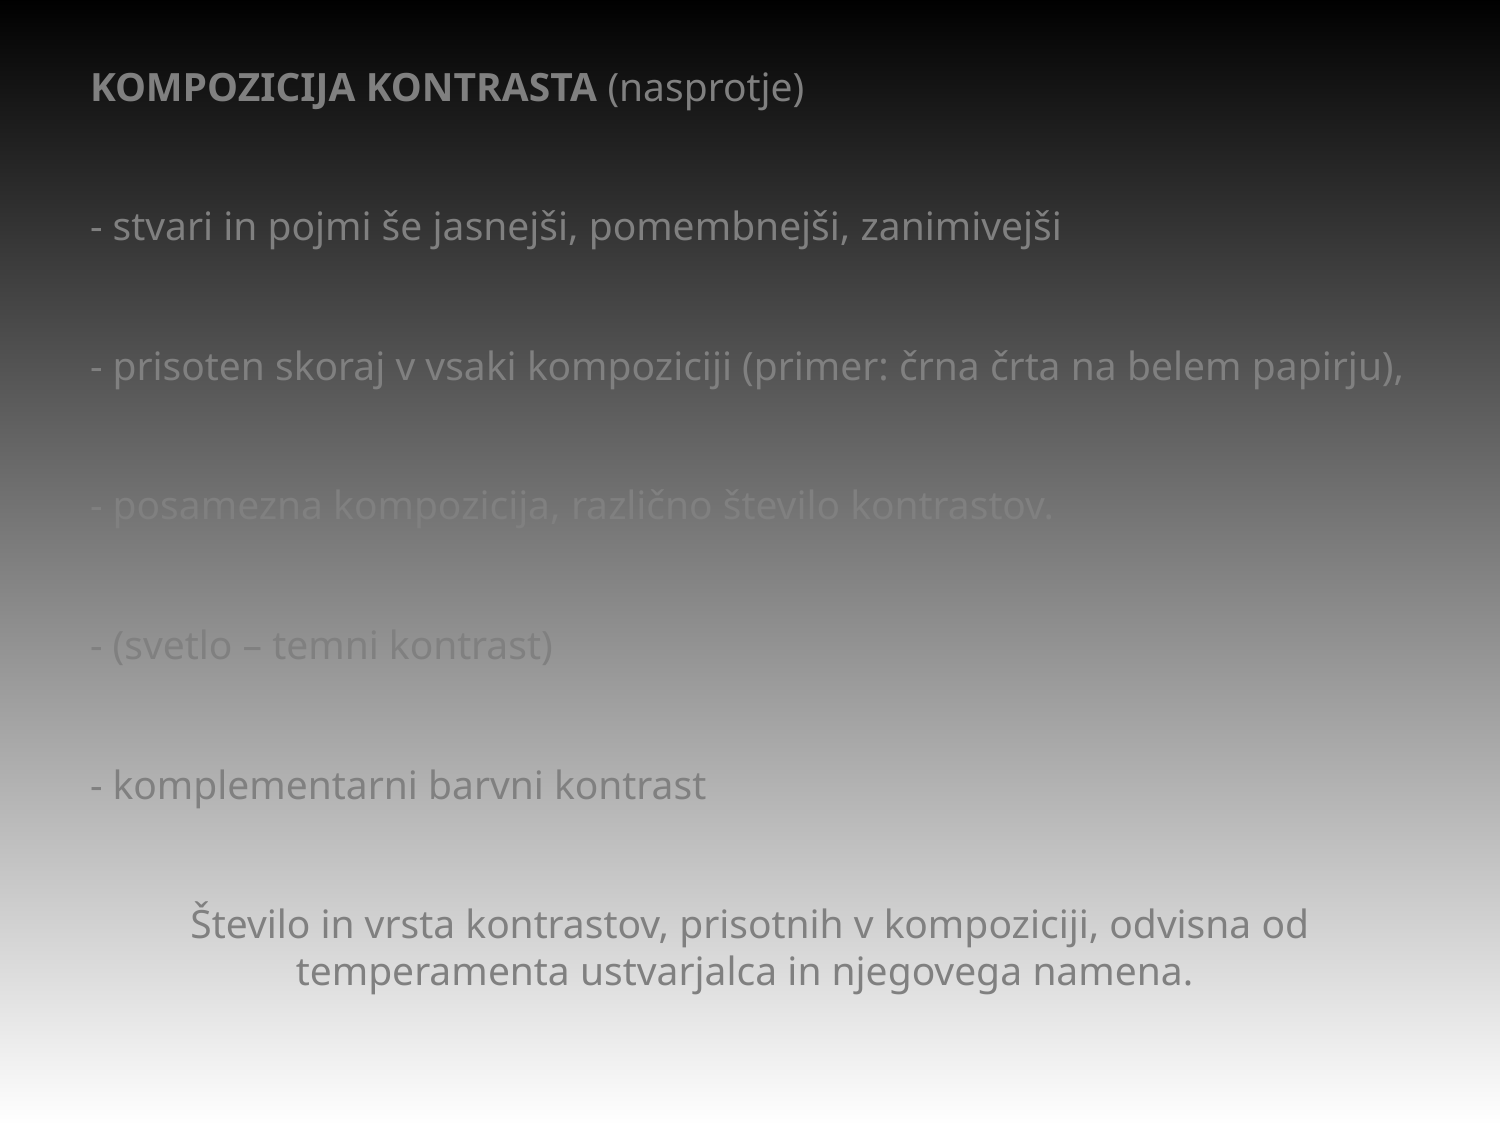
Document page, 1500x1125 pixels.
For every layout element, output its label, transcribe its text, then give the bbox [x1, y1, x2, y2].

list KOMPOZICIJA KONTRASTA (nasprotje) - stvari in pojmi še jasnejši, pomembnejši, zanimivejši - prisoten skoraj v vsaki kompoziciji (primer: črna črta na belem papirju), - posamezna kompozicija, različno število kontrastov. - (svetlo – temni kontrast) - komplementarni barvni kontrast Število in vrsta kontrastov, prisotnih v kompoziciji, odvisna od temperamenta ustvarjalca in njegovega namena. [75, 54, 1425, 1047]
